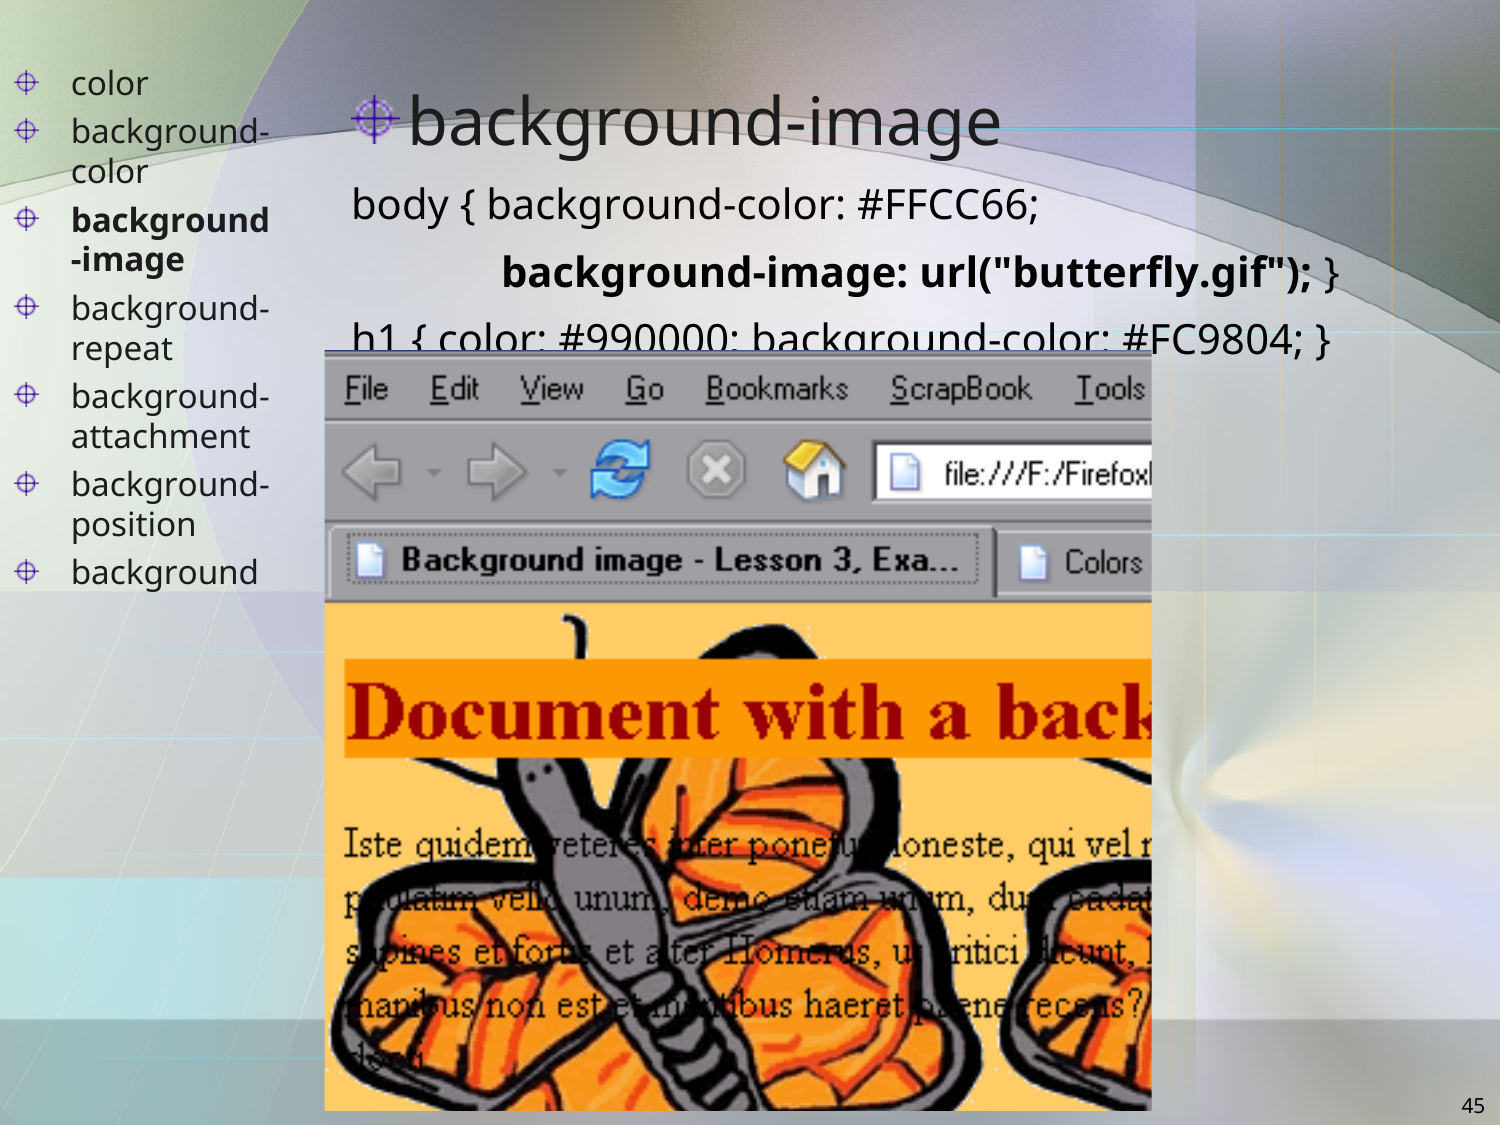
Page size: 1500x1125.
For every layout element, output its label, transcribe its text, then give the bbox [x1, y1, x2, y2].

picture [14, 294, 39, 319]
picture [14, 70, 39, 95]
picture [0, 0, 1500, 1125]
picture [14, 471, 39, 496]
picture [14, 382, 39, 407]
list background-image body { background-color: #FFCC66; background-image: url("butterfly.gif"); } h1 { color: #990000; background-color: #FC9804; } [336, 66, 1500, 929]
picture [14, 559, 39, 584]
picture [14, 118, 39, 143]
text_box color background-color background-image background-repeat background-attachment background-position background [0, 54, 296, 918]
picture [14, 206, 39, 231]
